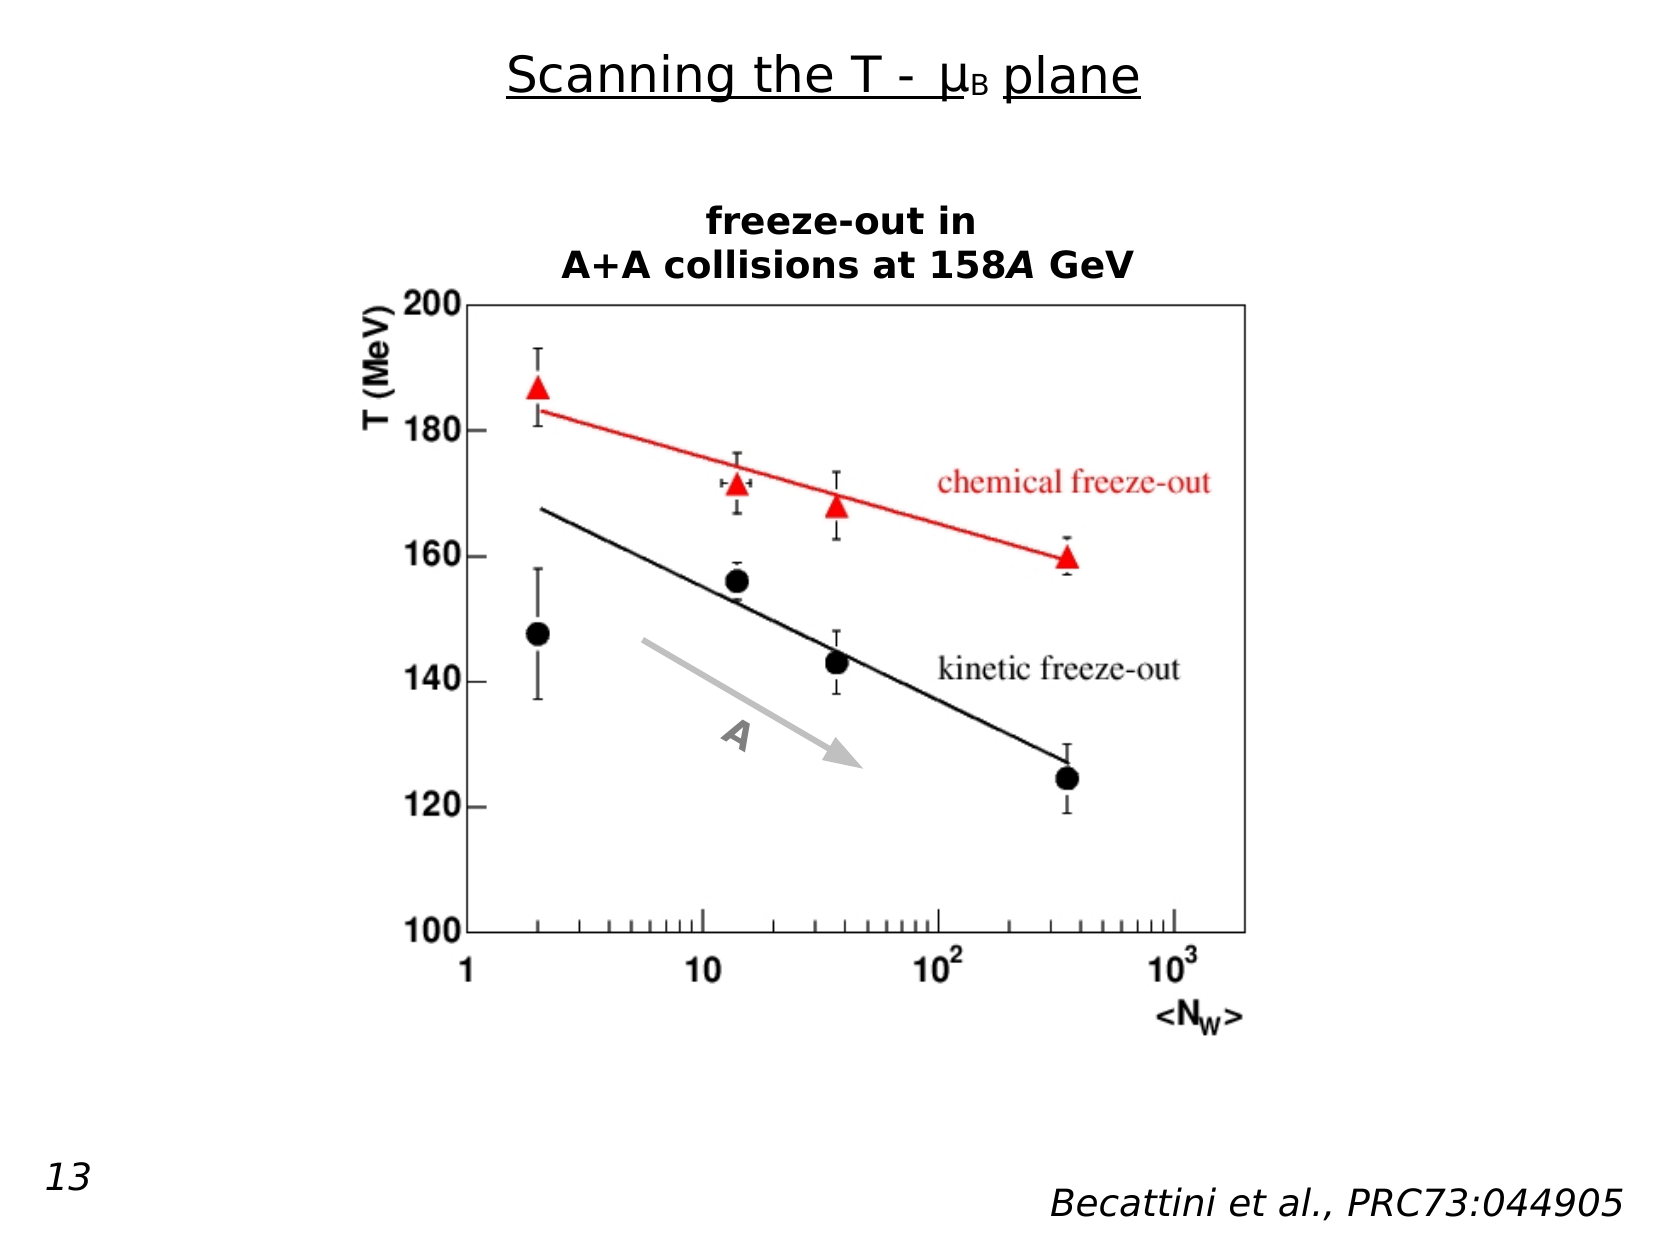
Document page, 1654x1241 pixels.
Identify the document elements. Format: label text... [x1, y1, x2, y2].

text_box Scanning the T - [506, 46, 938, 105]
text_box A [716, 708, 866, 820]
text_box freeze-out in A+A collisions at 158A GeV [561, 200, 1135, 288]
text_box µB [938, 44, 990, 119]
text_box Becattini et al., PRC73:044905 [1050, 1182, 1654, 1226]
text_box plane [1002, 46, 1142, 105]
picture [327, 220, 1287, 1084]
